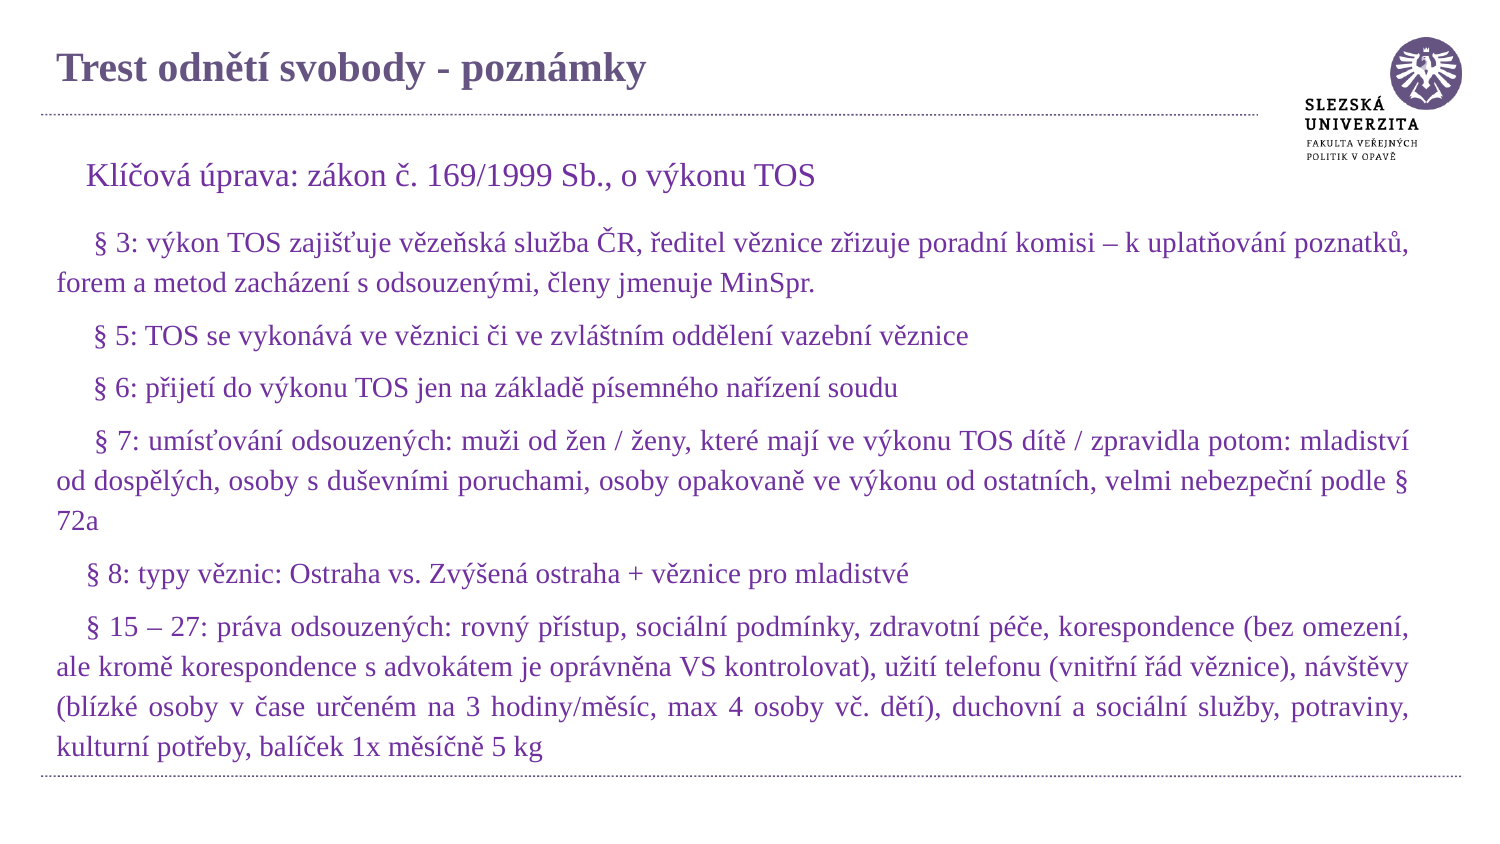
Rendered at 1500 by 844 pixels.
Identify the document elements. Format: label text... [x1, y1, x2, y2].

title Trest odnětí svobody - poznámky [41, 32, 1325, 116]
text_box Klíčová úprava: zákon č. 169/1999 Sb., o výkonu TOS § 3: výkon TOS zajišťuje vězeňská služba ČR, ředitel věznice zřizuje poradní komisi – k uplatňování poznatků, forem a metod zacházení s odsouzenými, členy jmenuje MinSpr. § 5: TOS se vykonává ve věznici či ve zvláštním oddělení vazební věznice § 6: přijetí do výkonu TOS jen na základě písemného nařízení soudu § 7: umísťování odsouzených: muži od žen / ženy, které mají ve výkonu TOS dítě / zpravidla potom: mladiství od dospělých, osoby s duševními poruchami, osoby opakovaně ve výkonu od ostatních, velmi nebezpeční podle § 72a § 8: typy věznic: Ostraha vs. Zvýšená ostraha + věznice pro mladistvé § 15 – 27: práva odsouzených: rovný přístup, sociální podmínky, zdravotní péče, korespondence (bez omezení, ale kromě korespondence s advokátem je oprávněna VS kontrolovat), užití telefonu (vnitřní řád věznice), návštěvy (blízké osoby v čase určeném na 3 hodiny/měsíc, max 4 osoby vč. dětí), duchovní a sociální služby, potraviny, kulturní potřeby, balíček 1x měsíčně 5 kg § - [41, 139, 1427, 844]
